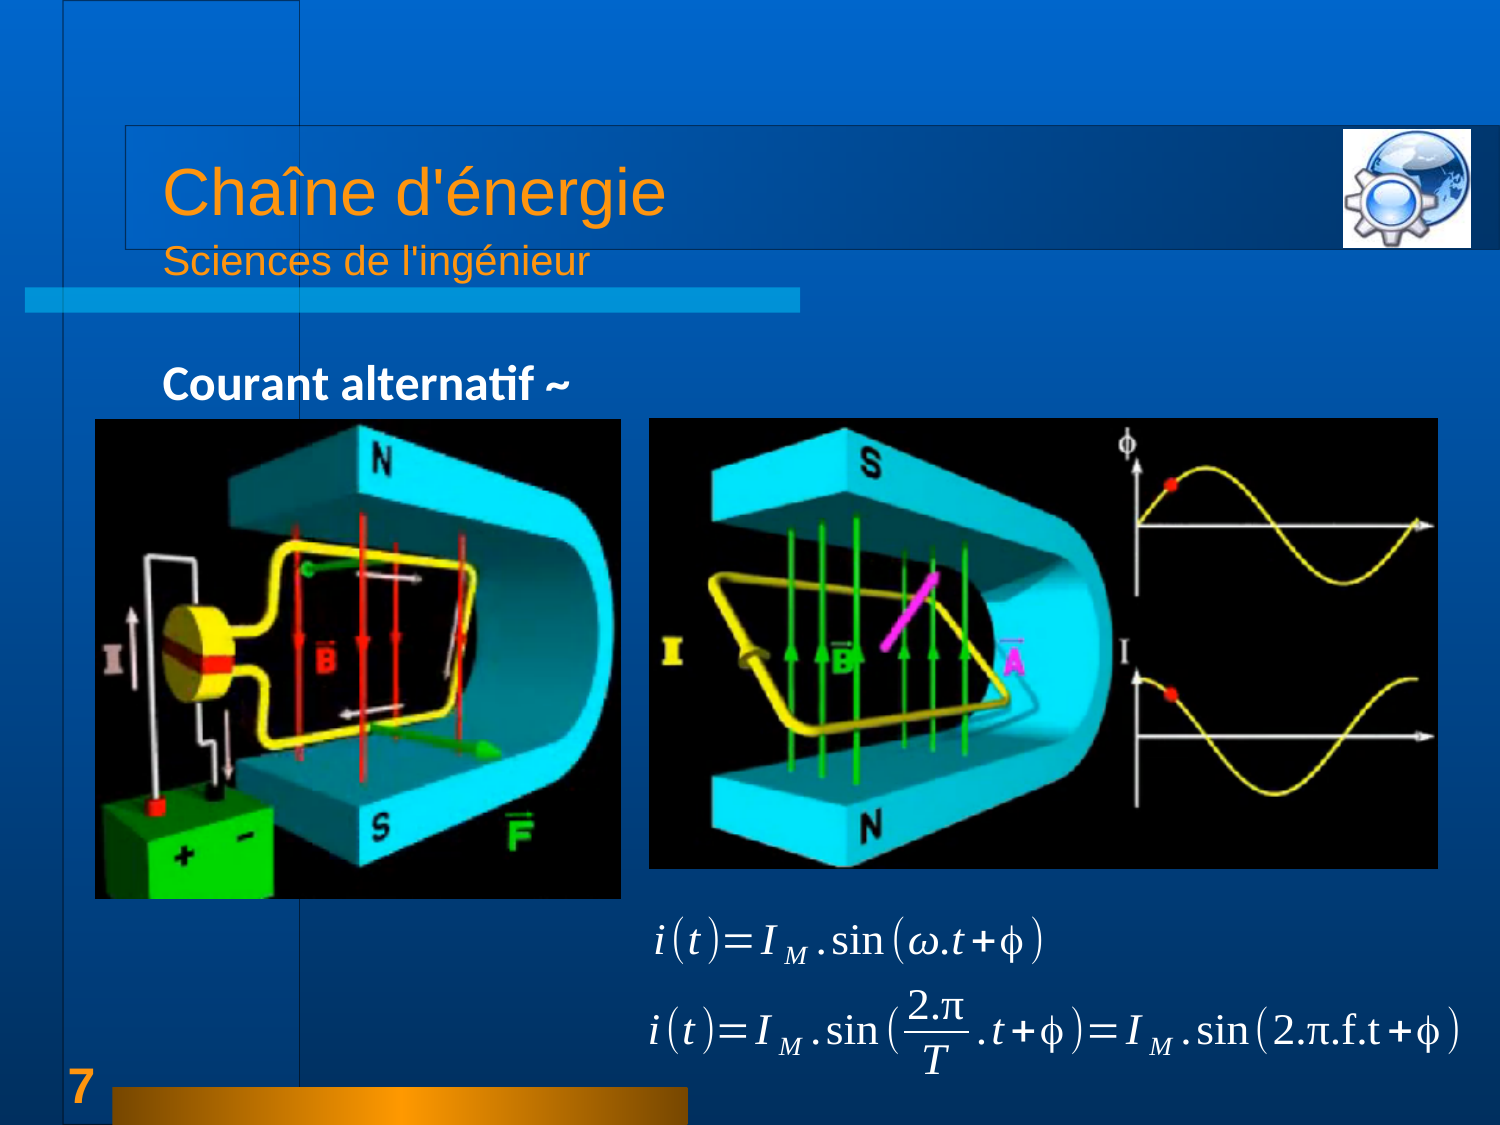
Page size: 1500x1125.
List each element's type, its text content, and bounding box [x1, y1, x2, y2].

picture [1343, 129, 1471, 248]
text_box Courant alternatif ~ [147, 331, 1447, 550]
picture [649, 550, 1438, 869]
picture [95, 419, 621, 899]
chart [641, 980, 1468, 1085]
chart [646, 915, 1052, 971]
